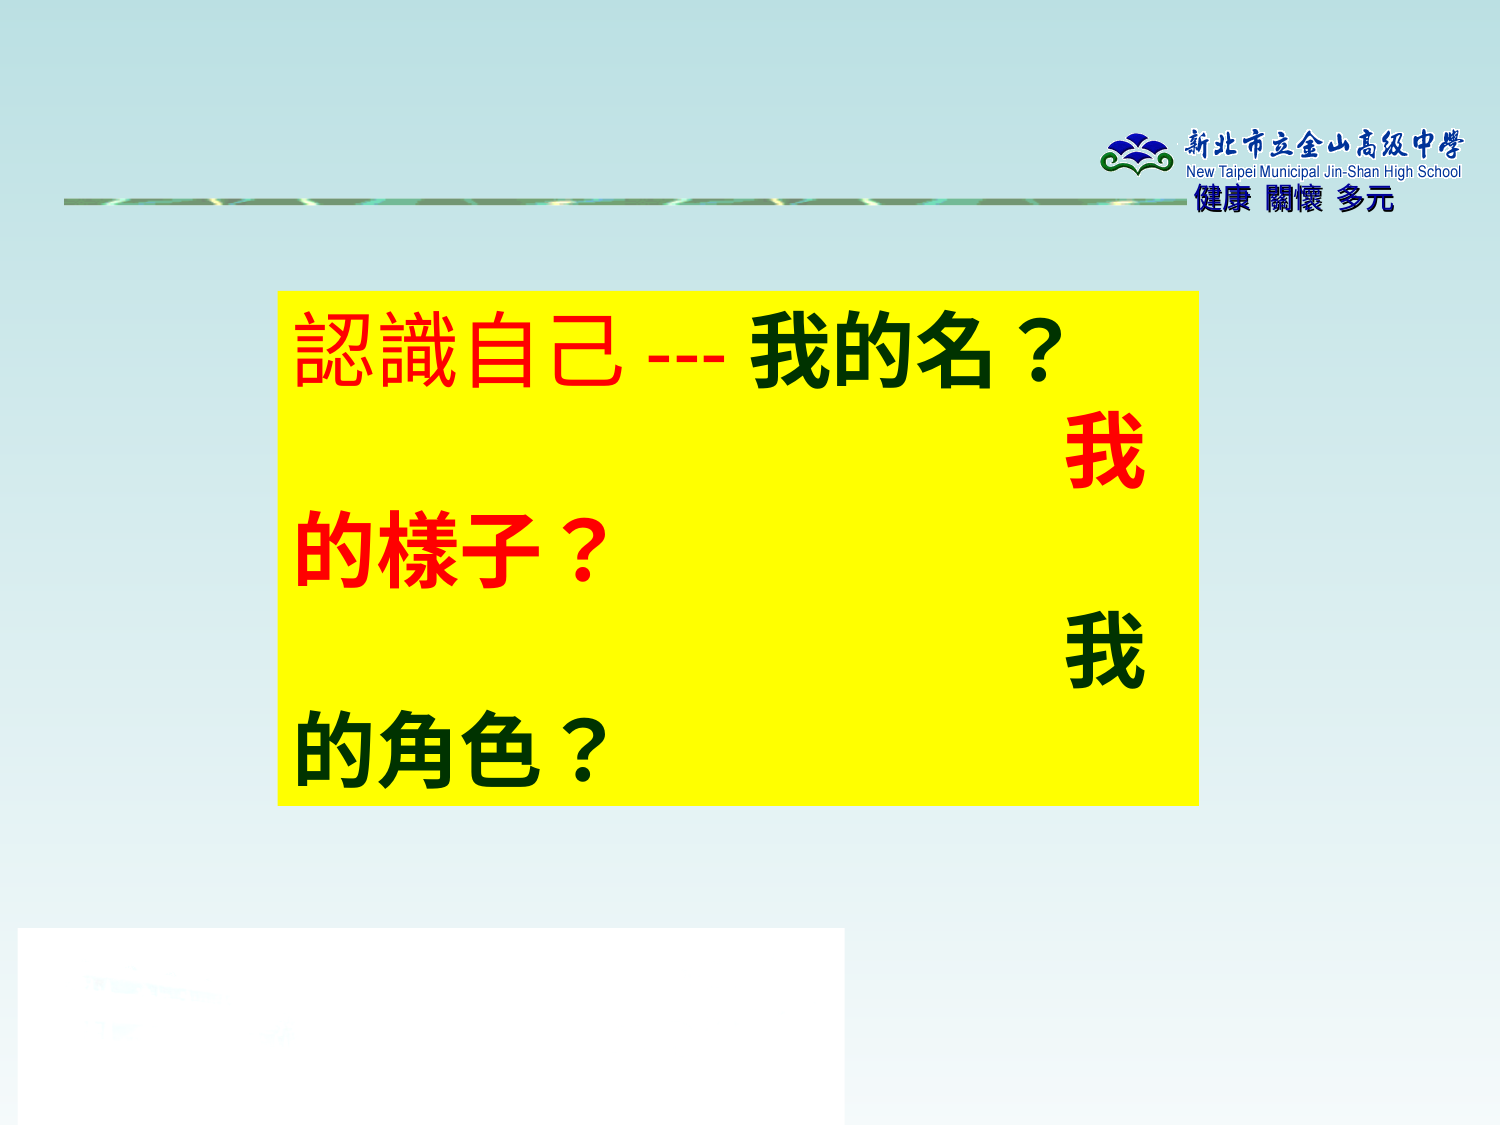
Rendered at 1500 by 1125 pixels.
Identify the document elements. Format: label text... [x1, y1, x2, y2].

text_box 認識自己---我的名？ 我的樣子？ 我的角色？ [277, 290, 1199, 607]
